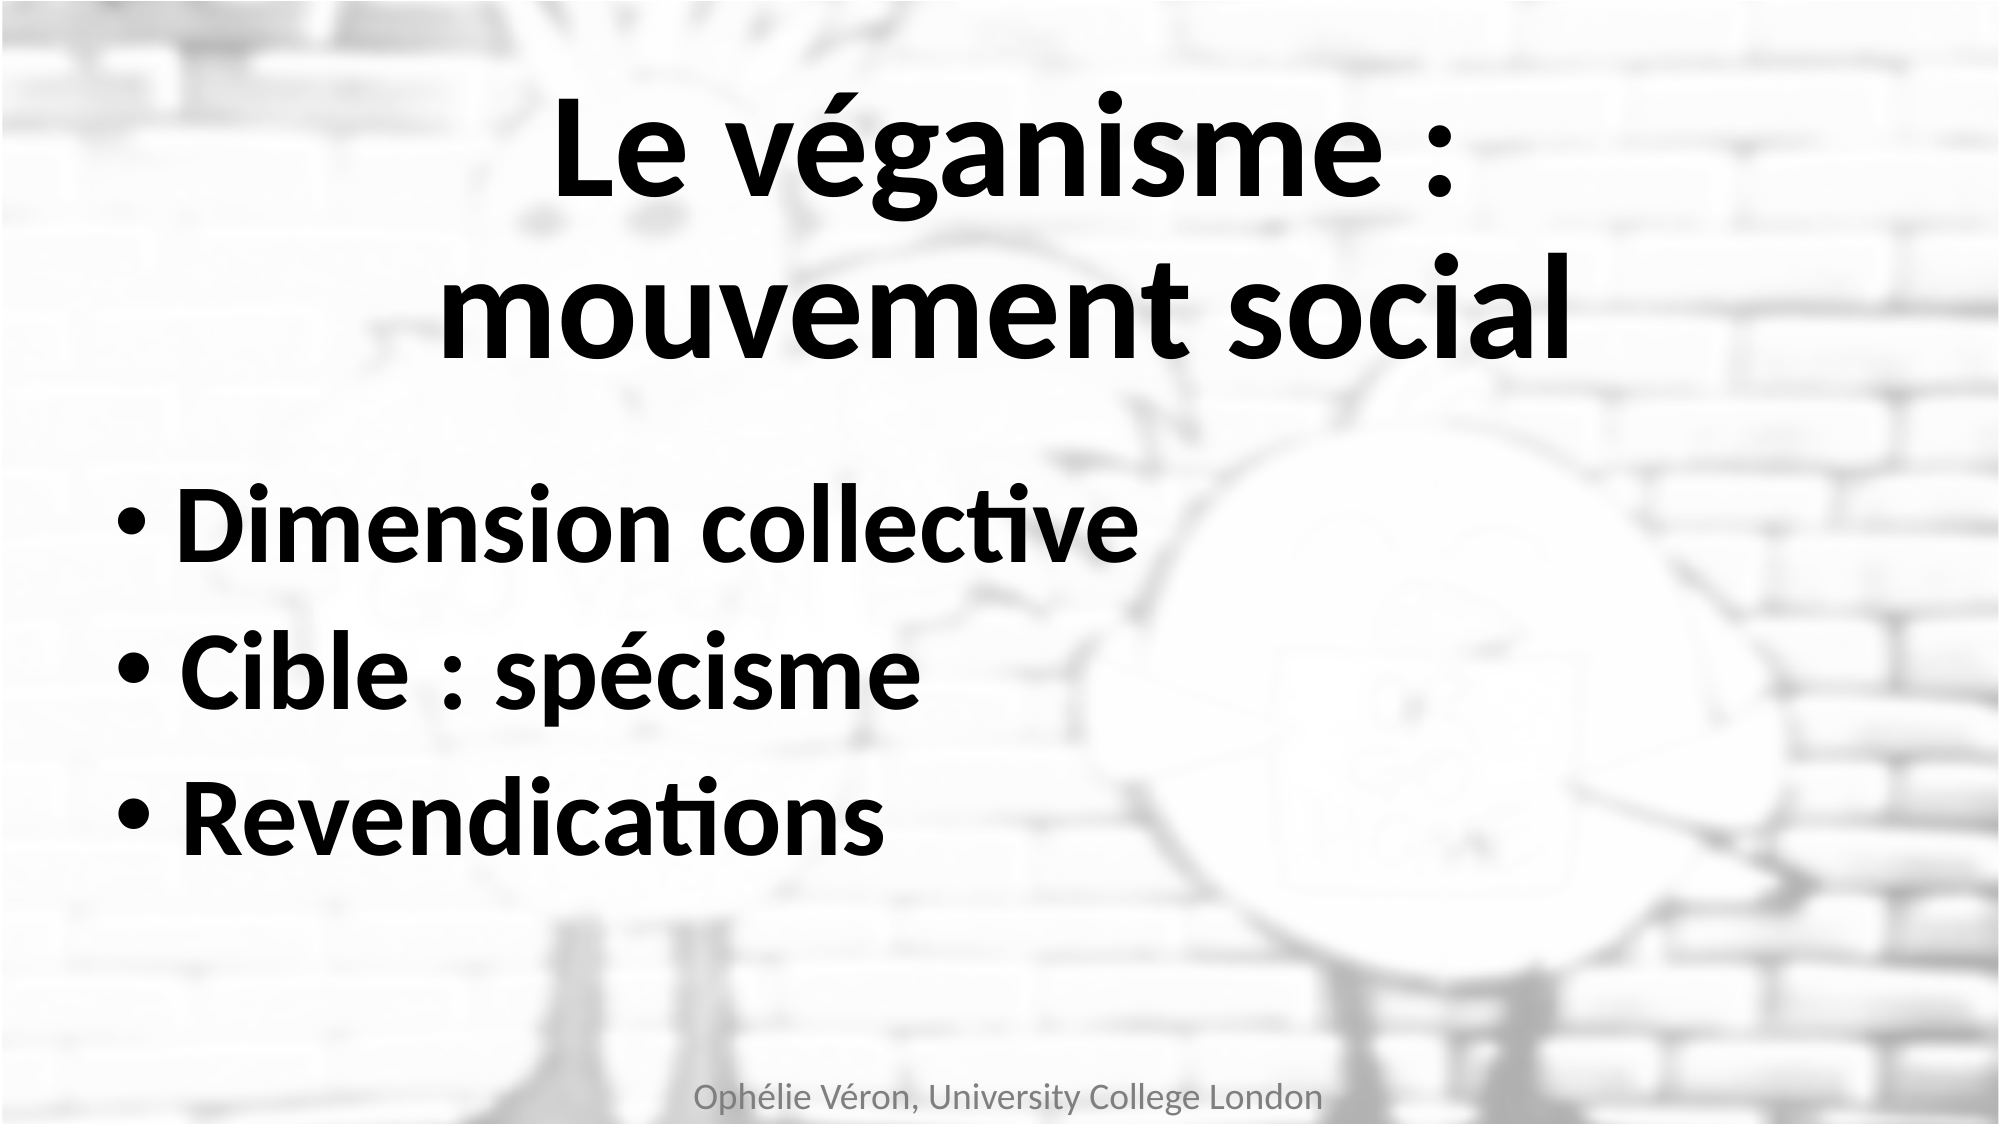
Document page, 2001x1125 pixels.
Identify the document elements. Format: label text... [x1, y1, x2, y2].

list Dimension collective Cible : spécisme Revendications [99, 458, 1910, 1014]
text_box Ophélie Véron, University College London [678, 1064, 1348, 1125]
title Le véganisme : mouvement social [39, 59, 1974, 350]
picture [2, 1, 1999, 1124]
